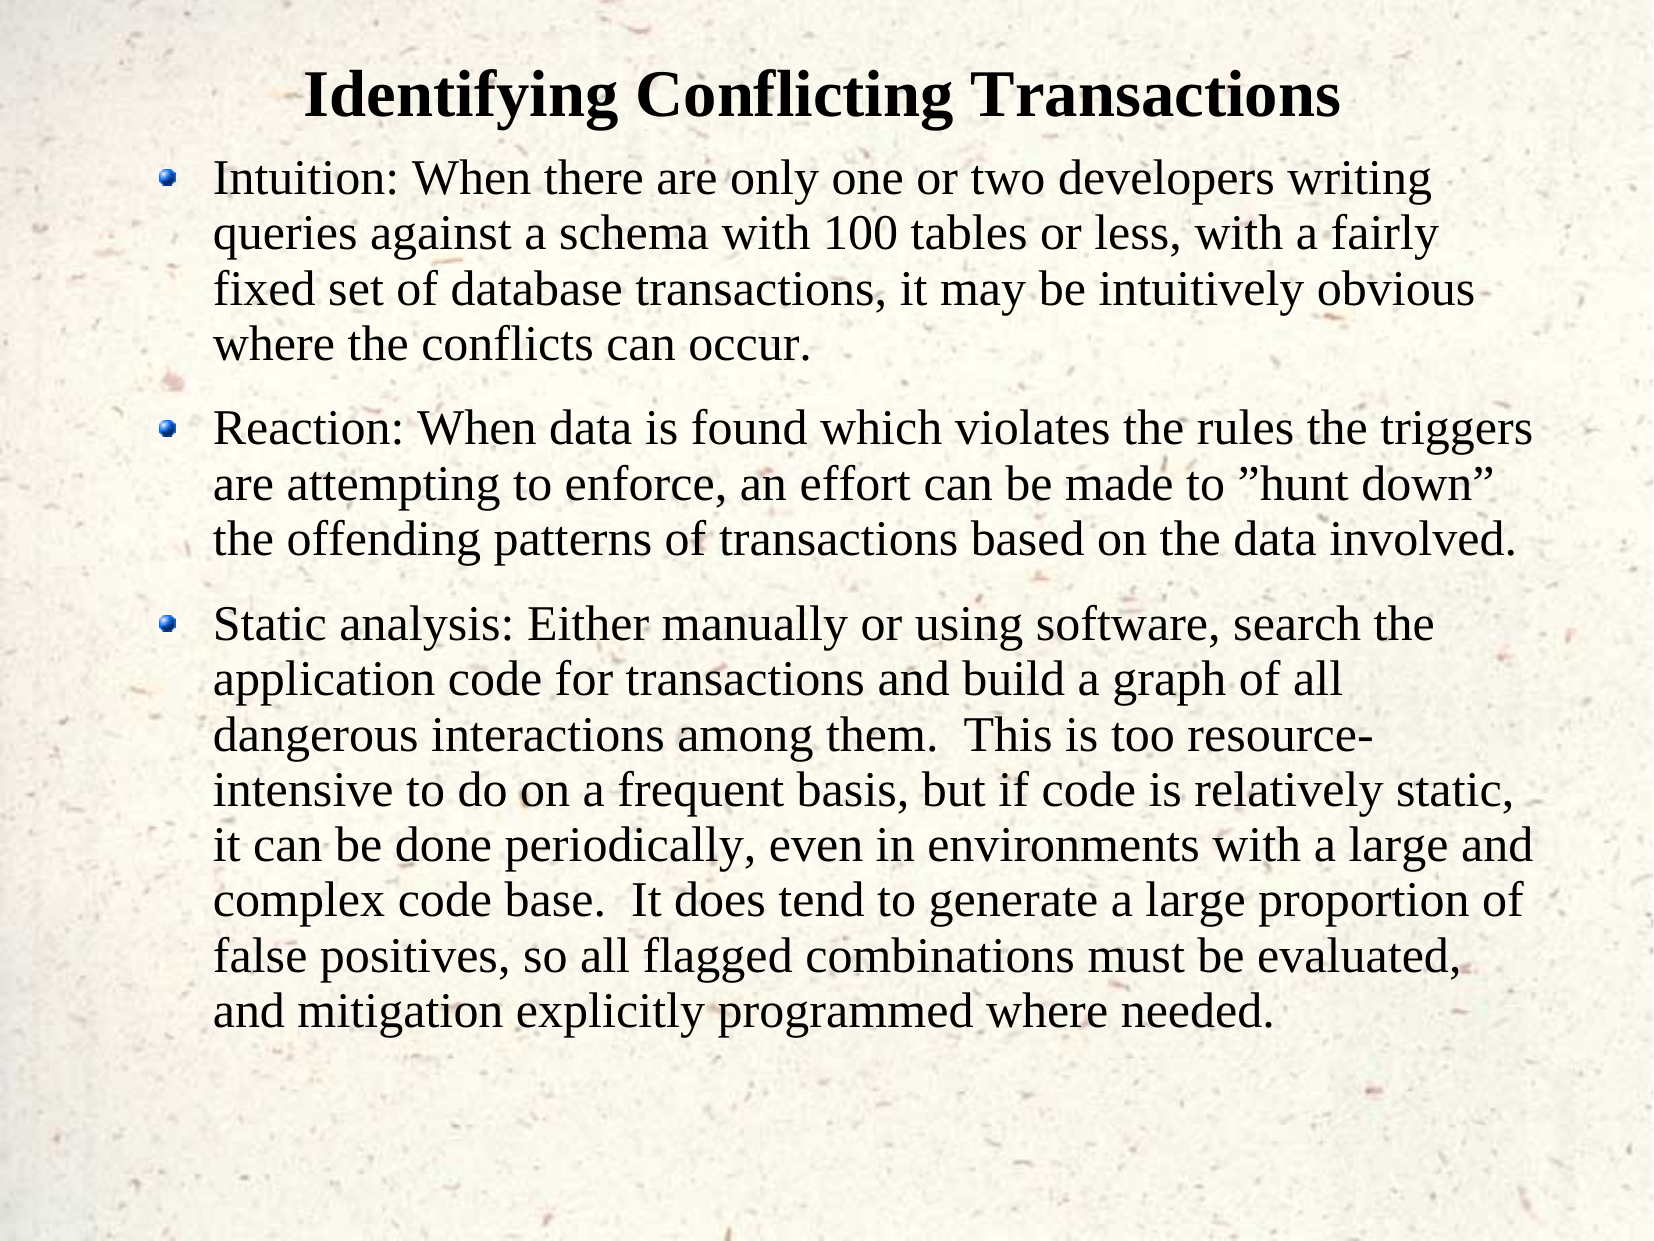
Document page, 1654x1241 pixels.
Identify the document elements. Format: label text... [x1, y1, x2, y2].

title Identifying Conflicting Transactions [112, 37, 1535, 151]
list Intuition: When there are only one or two developers writing queries against a schema with 100 tables or less, with a fairly fixed set of database transactions, it may be intuitively obvious where the conflicts can occur. Reaction: When data is found which violates the rules the triggers are attempting to enforce, an effort can be made to ”hunt down” the offending patterns of transactions based on the data involved. Static analysis: Either manually or using software, search the application code for transactions and build a graph of all dangerous interactions among them. This is too resource-intensive to do on a frequent basis, but if code is relatively static, it can be done periodically, even in environments with a large and complex code base. It does tend to generate a large proportion of false positives, so all flagged combinations must be evaluated, and mitigation explicitly programmed where needed. [142, 150, 1536, 1201]
picture [0, 0, 1654, 1241]
